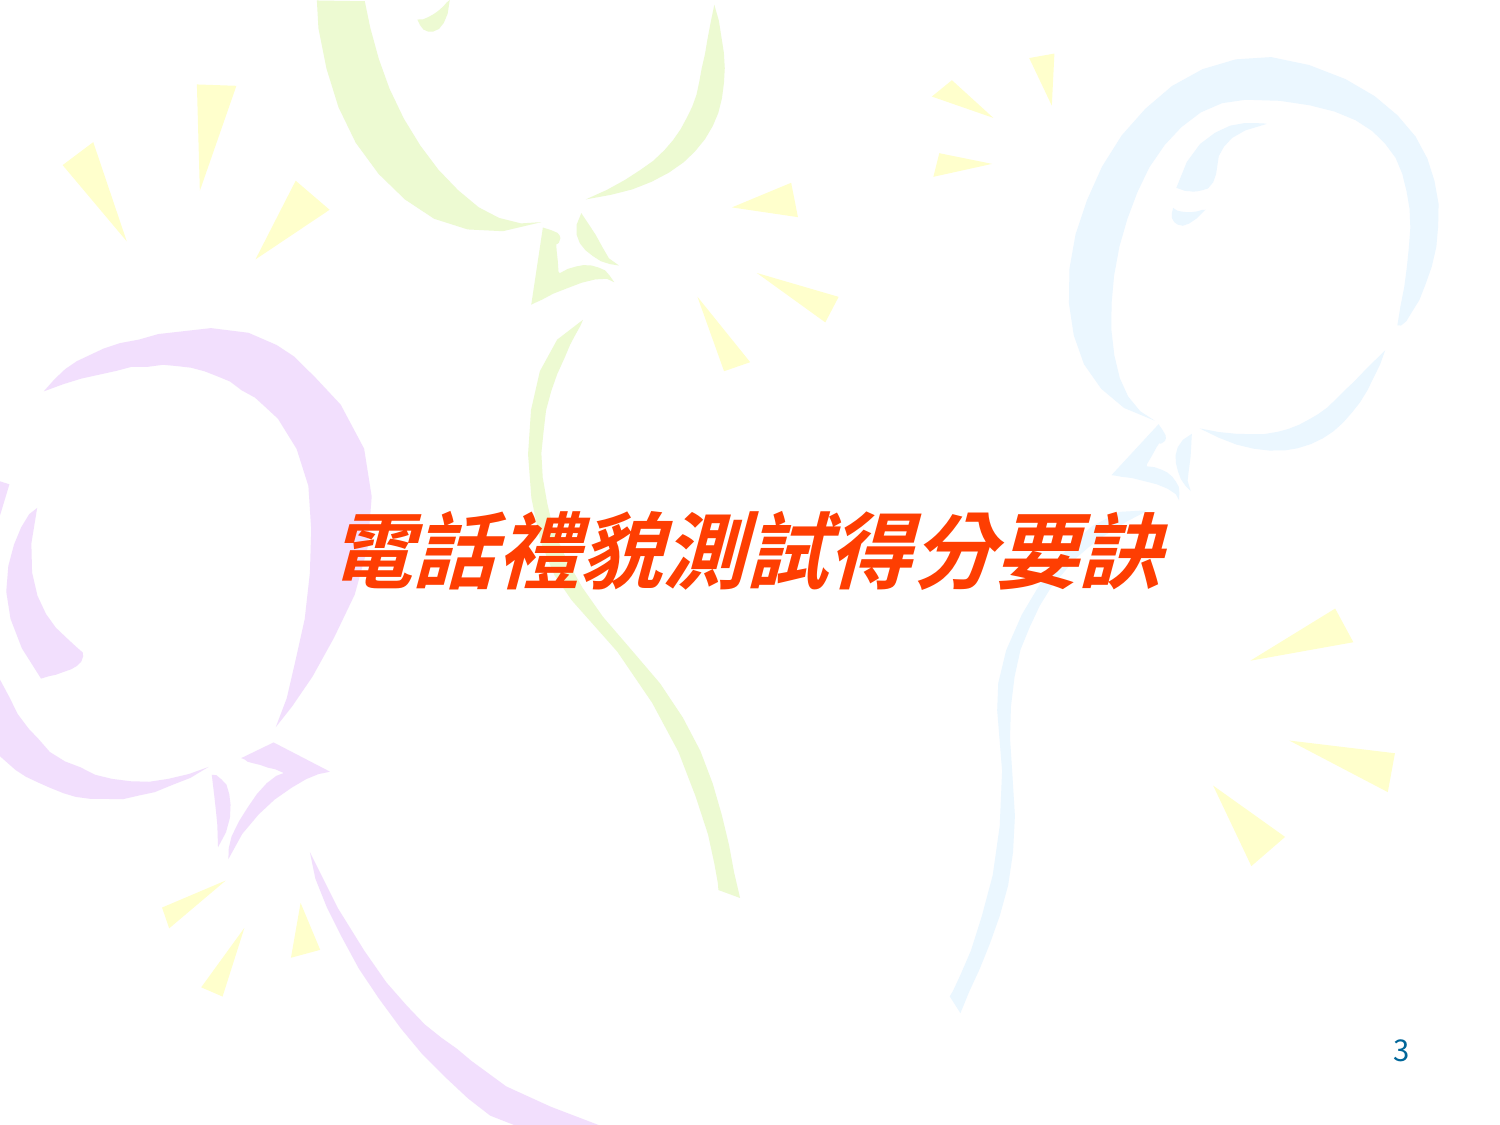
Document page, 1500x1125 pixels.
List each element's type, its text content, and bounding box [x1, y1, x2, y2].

text_box 電話禮貌測試得分要訣 [64, 491, 1428, 608]
